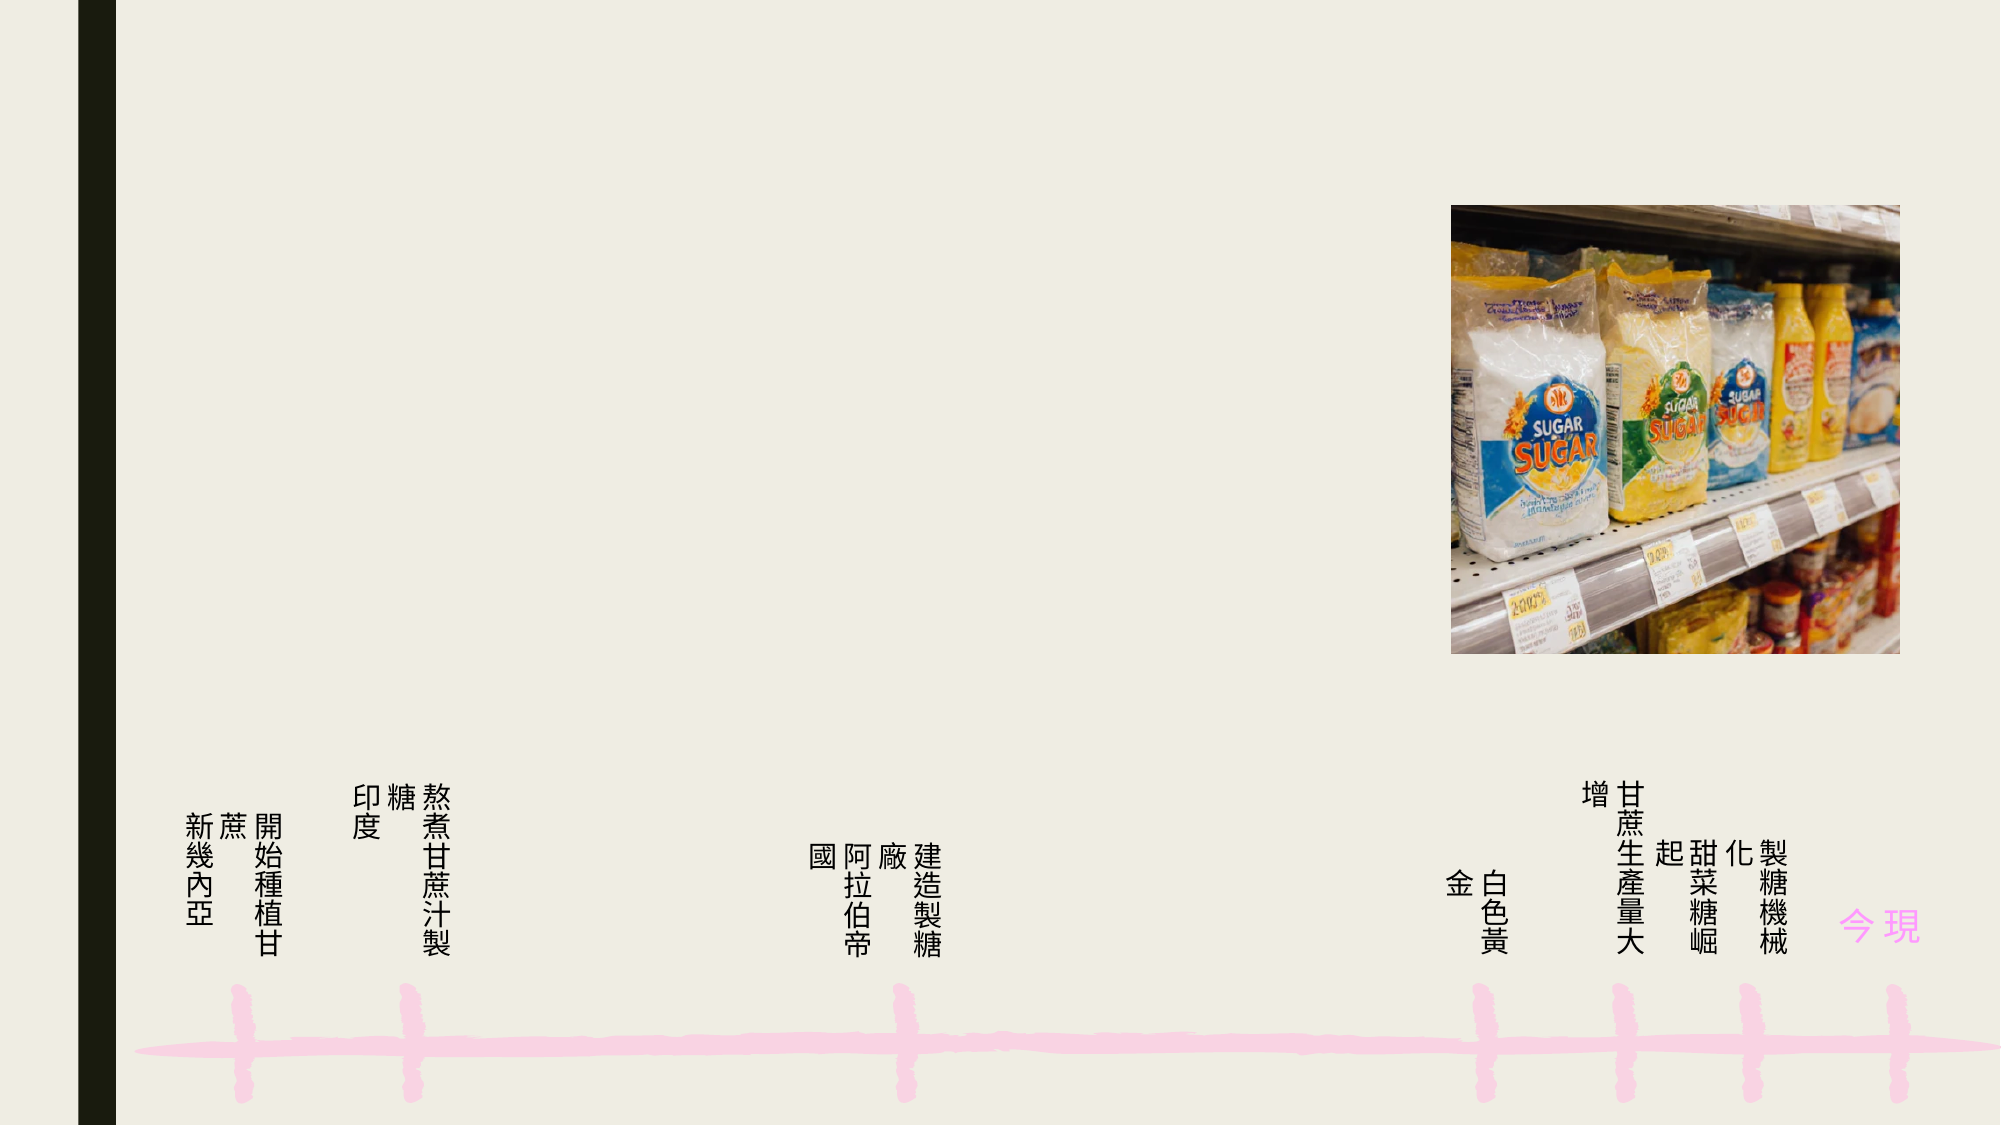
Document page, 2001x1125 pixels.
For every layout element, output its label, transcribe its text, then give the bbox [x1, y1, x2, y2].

picture [1451, 205, 1900, 654]
picture [134, 983, 2000, 1104]
text_box 製糖機械化 甜菜糖崛起 [1697, 824, 1799, 987]
text_box 建造製糖廠 阿拉伯帝國 [851, 826, 953, 990]
text_box 現今 [1855, 892, 1932, 984]
text_box 白色黃金 [1453, 853, 1520, 987]
text_box 熬煮甘蔗汁製糖 印度 [359, 767, 461, 990]
text_box 開始種植甘蔗 新幾內亞 [192, 796, 294, 989]
text_box 甘蔗生產量大增 [1589, 765, 1655, 987]
